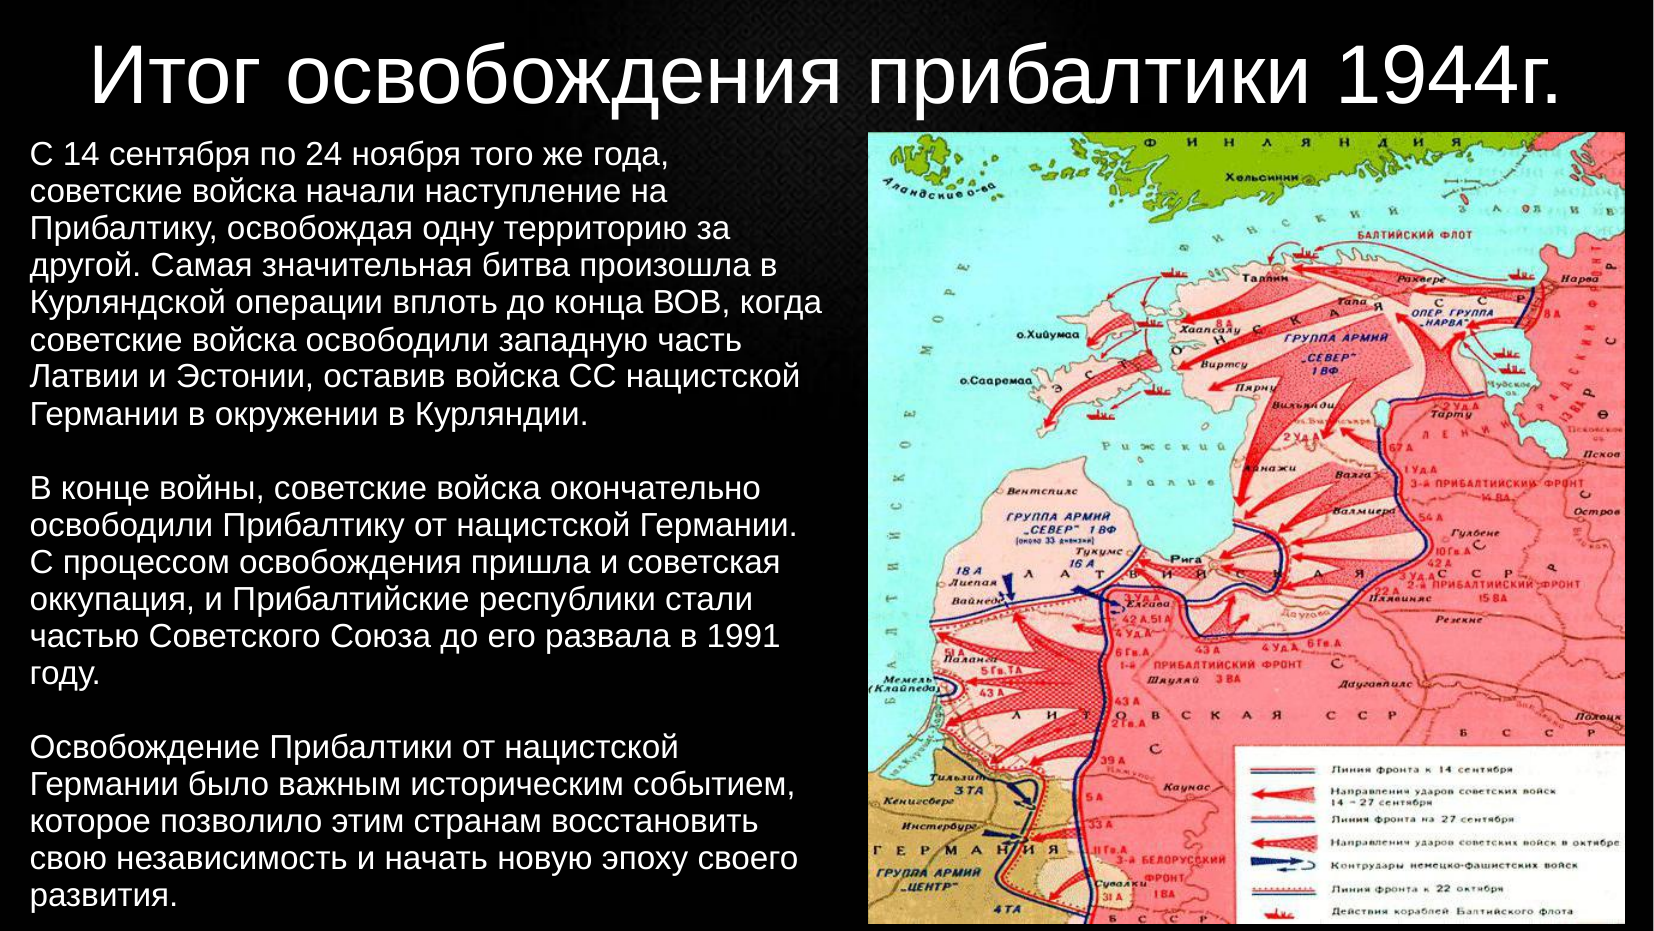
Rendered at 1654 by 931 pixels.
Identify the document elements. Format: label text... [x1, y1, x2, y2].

title Итог освобождения прибалтики 1944г. [82, 1, 1571, 148]
picture [0, 0, 1654, 931]
subtitle С 14 сентября по 24 ноября того же года, советские войска начали наступление на Прибалтику, освобождая одну территорию за другой. Самая значительная битва произошла в Курляндской операции вплоть до конца ВОВ, когда советские войска освободили западную часть Латвии и Эстонии, оставив войска СС нацистской Германии в окружении в Курляндии. В конце войны, советские войска окончательно освободили Прибалтику от нацистской Германии. С процессом освобождения пришла и советская оккупация, и Прибалтийские республики стали частью Советского Союза до его развала в 1991 году. Освобождение Прибалтики от нацистской Германии было важным историческим событием, которое позволило этим странам восстановить свою независимость и начать новую эпоху своего развития. [29, 135, 827, 931]
